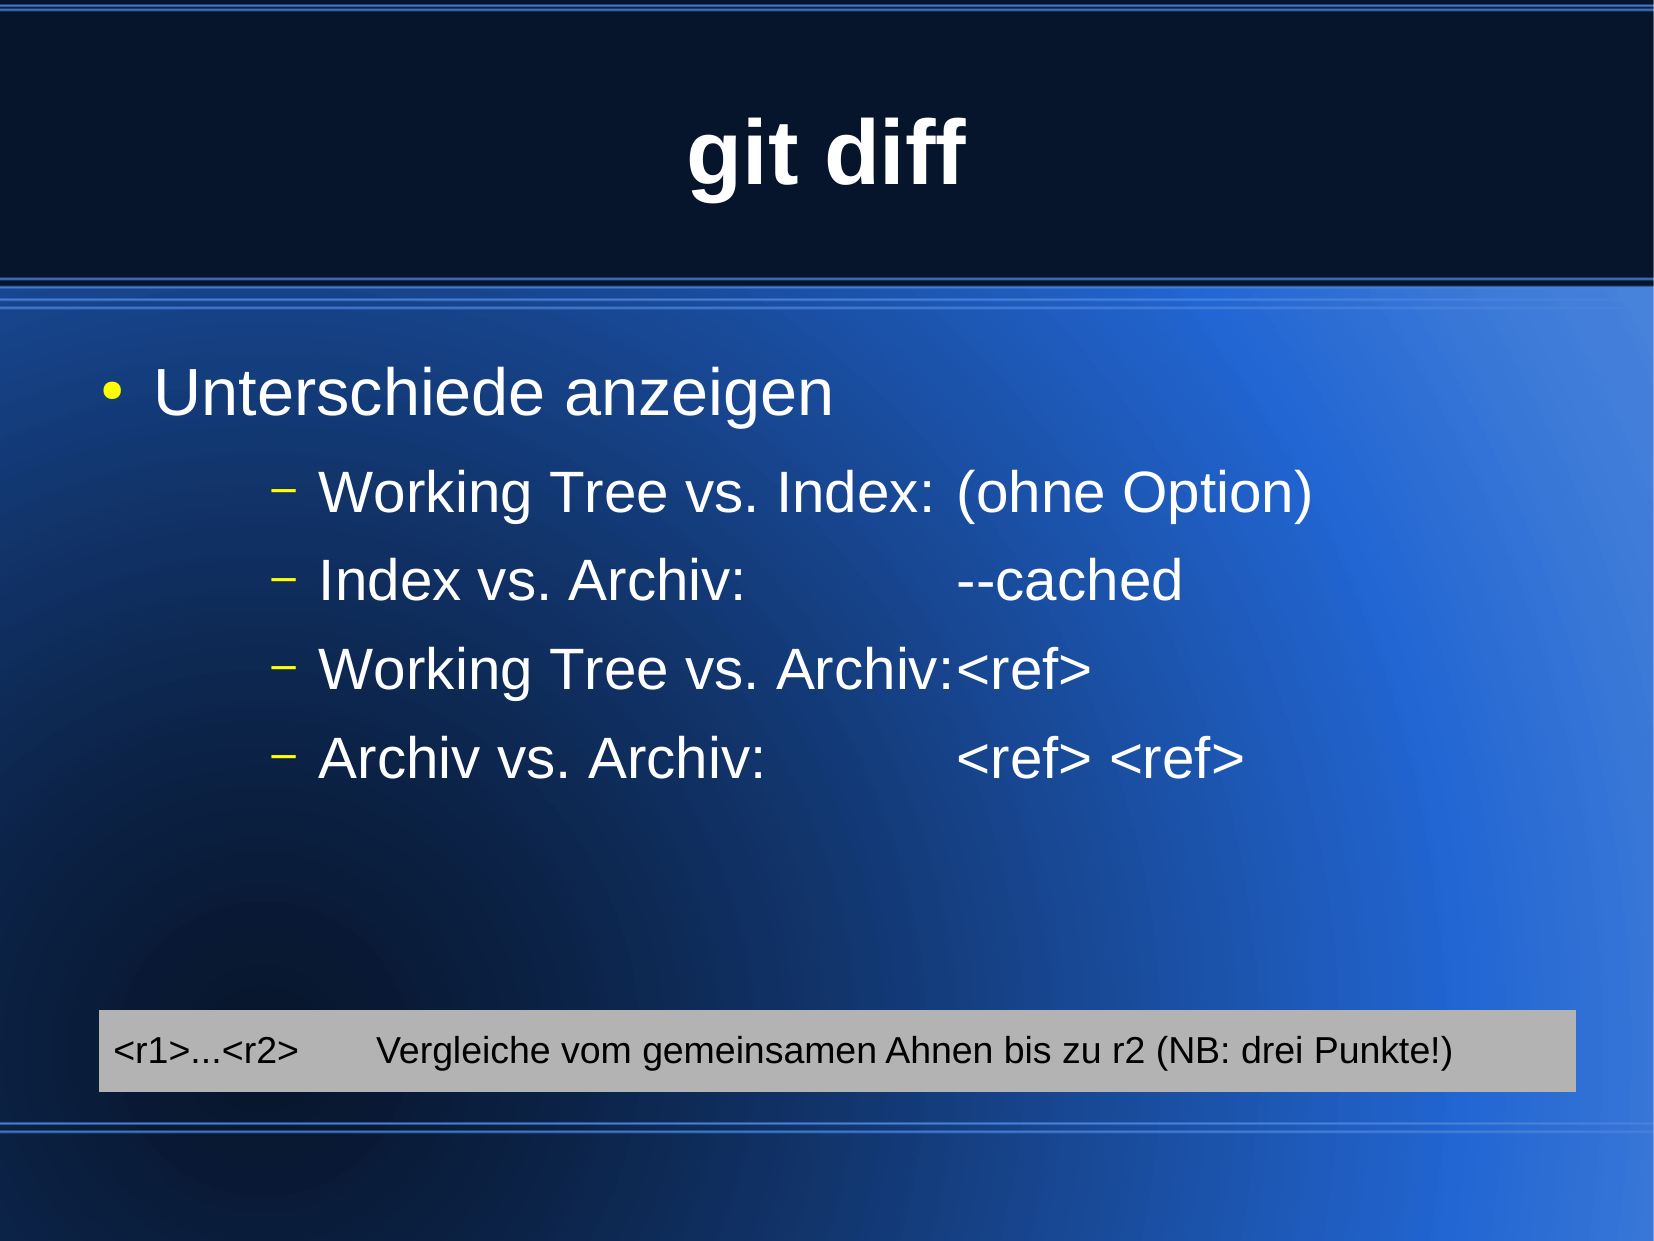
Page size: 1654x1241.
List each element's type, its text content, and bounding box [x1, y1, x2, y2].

list Unterschiede anzeigen Working Tree vs. Index: (ohne Option) Index vs. Archiv: --cached Working Tree vs. Archiv: <ref> Archiv vs. Archiv: <ref> <ref> [82, 355, 1571, 791]
table_header <r1>...<r2> [99, 1010, 361, 1092]
table_header Vergleiche vom gemeinsamen Ahnen bis zu r2 (NB: drei Punkte!) [361, 1010, 1576, 1092]
picture [0, 0, 1654, 1241]
title git diff [82, 49, 1571, 257]
